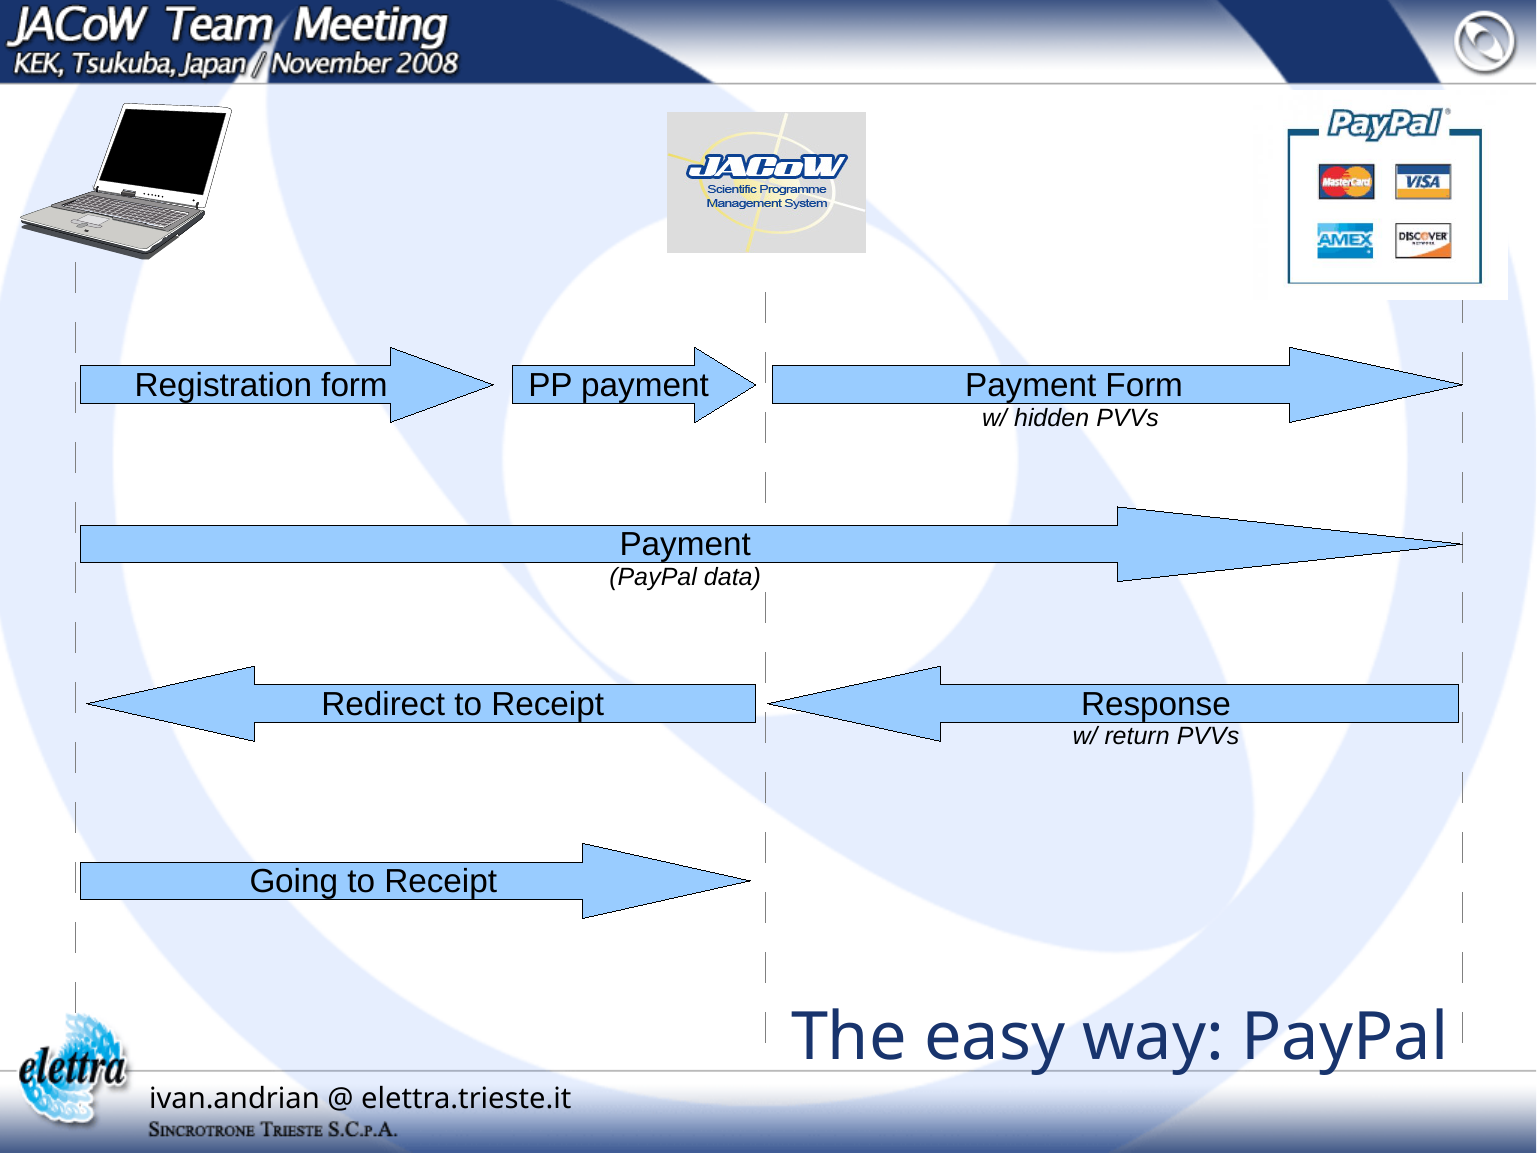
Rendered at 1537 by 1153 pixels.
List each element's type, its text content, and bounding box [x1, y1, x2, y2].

text_box Response w/ return PVVs [767, 666, 1459, 742]
text_box Payment Form w/ hidden PVVs [772, 347, 1463, 423]
text_box Payment (PayPal data) [80, 506, 1463, 582]
text_box PP payment [512, 347, 756, 423]
text_box Redirect to Receipt [86, 666, 756, 742]
text_box Going to Receipt [80, 843, 751, 919]
picture [0, 0, 1537, 1153]
text_box Registration form [324, 347, 494, 423]
title The easy way: PayPal [728, 945, 1513, 1123]
